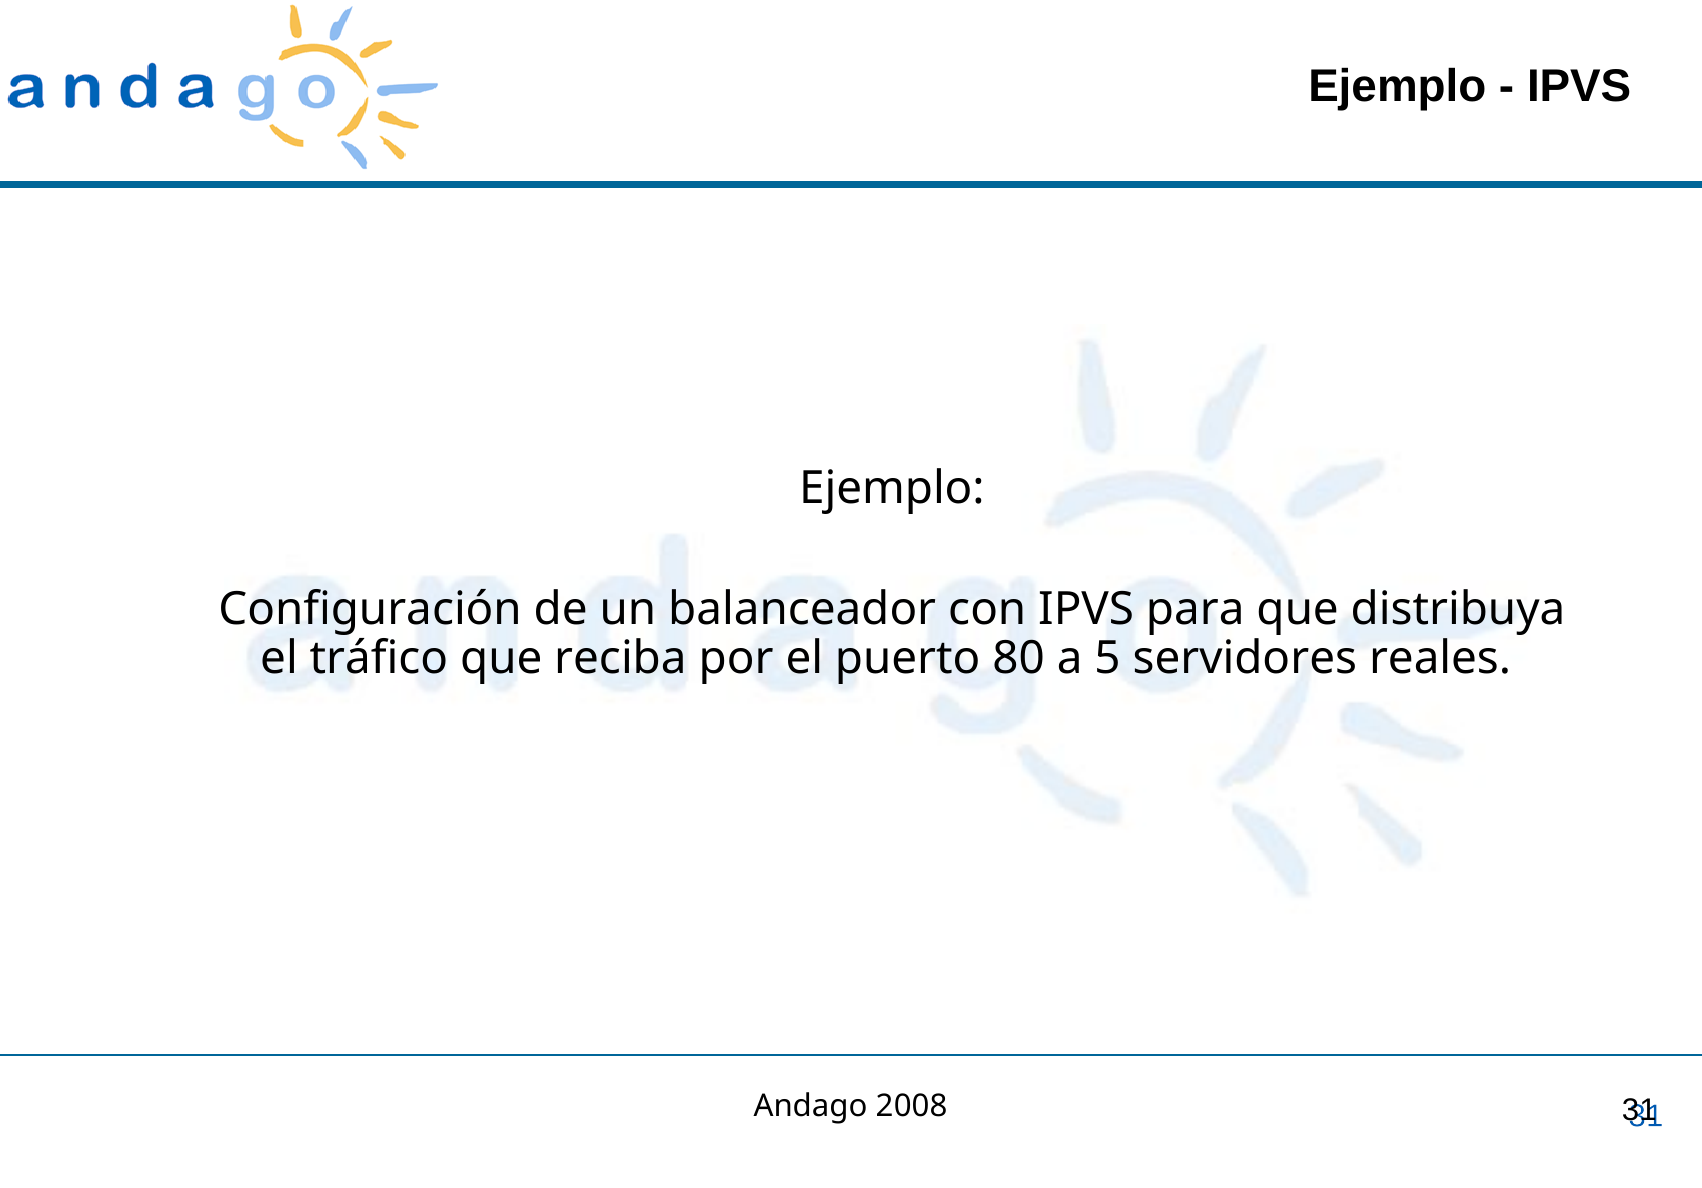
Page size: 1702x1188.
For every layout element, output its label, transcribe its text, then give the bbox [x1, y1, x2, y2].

picture [0, 0, 255, 175]
title Ejemplo - IPVS [255, 0, 1702, 188]
subtitle Ejemplo: Configuración de un balanceador con IPVS para que distribuya el tráfico que reciba por el puerto 80 a 5 servidores reales. [127, 247, 1575, 961]
